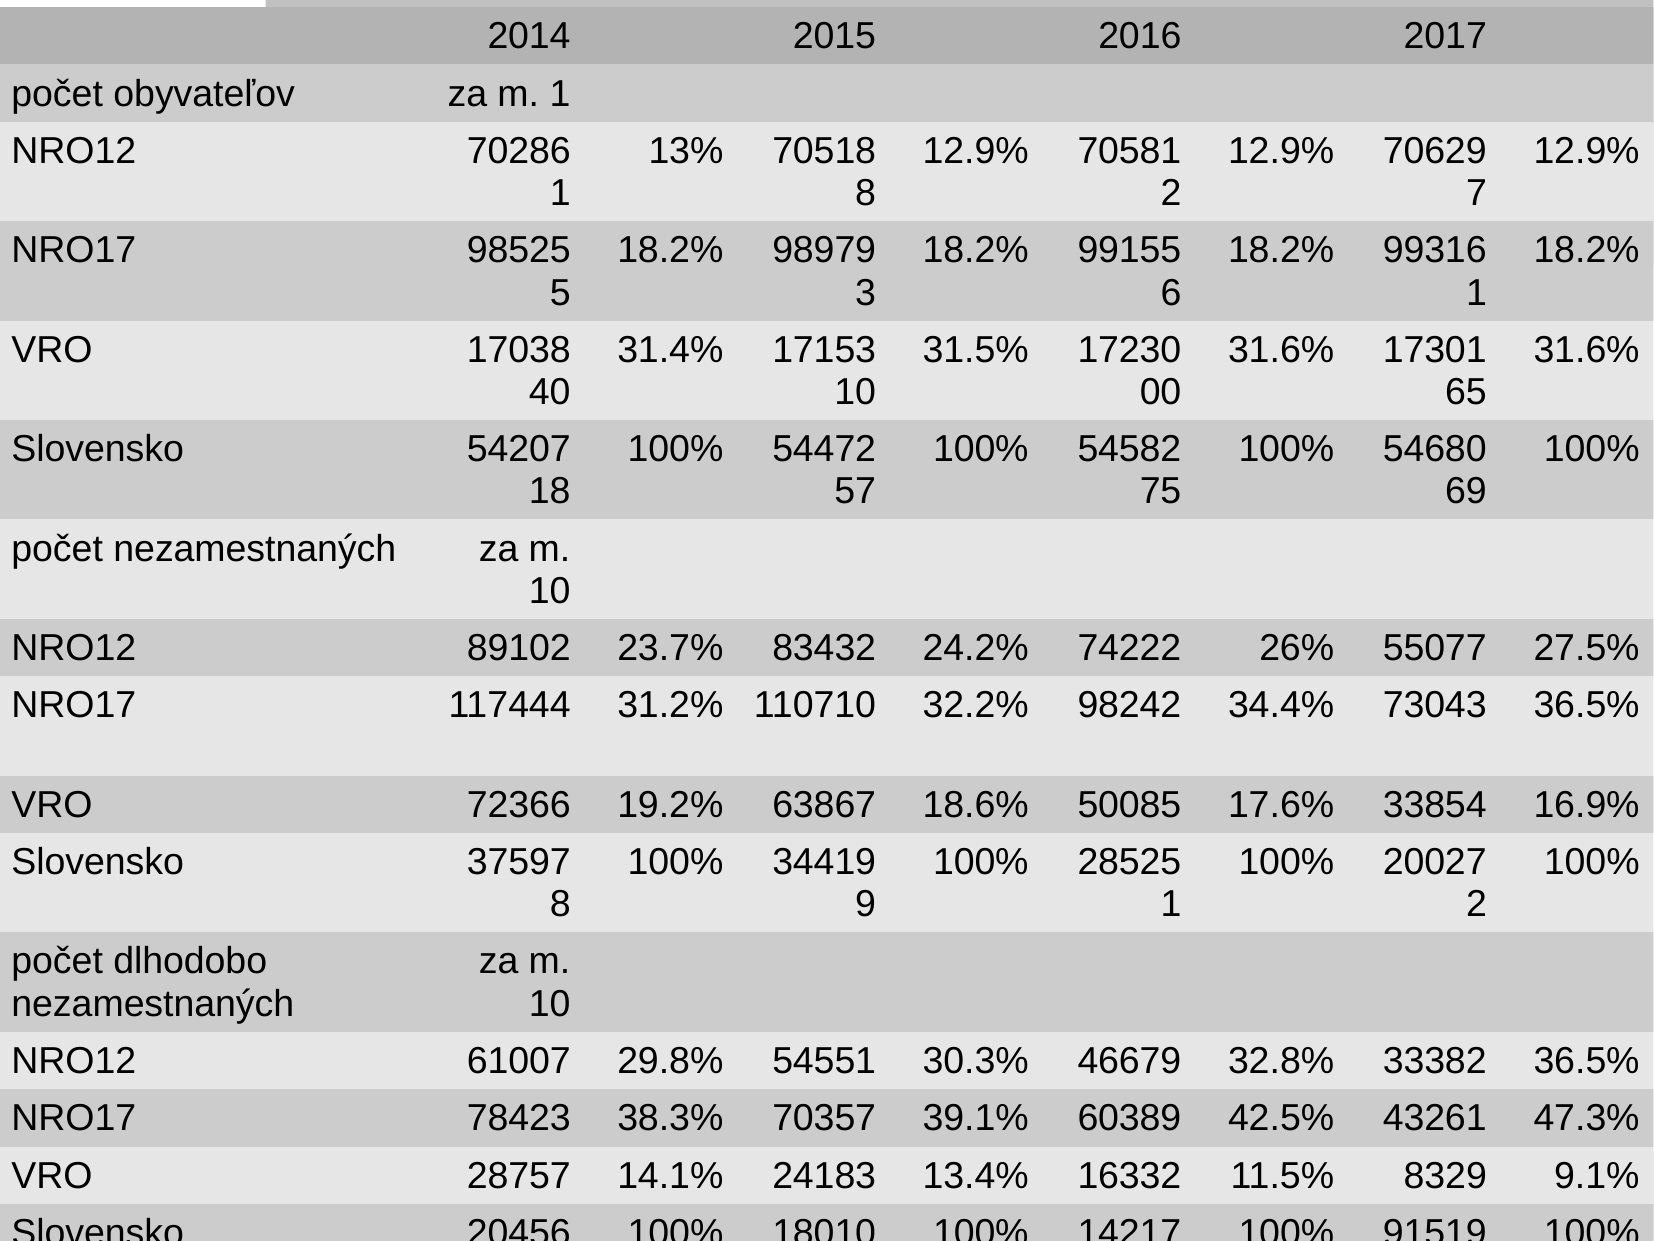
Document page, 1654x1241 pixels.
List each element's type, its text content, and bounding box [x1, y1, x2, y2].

table_cell 702861 [433, 122, 585, 221]
table_cell [585, 519, 738, 619]
table_cell 18.2% [891, 221, 1043, 321]
table_cell 100% [1196, 1204, 1349, 1241]
table_cell 993161 [1349, 221, 1501, 321]
table_cell 18.2% [585, 221, 738, 321]
table_cell 18.2% [1501, 221, 1654, 321]
table_header [1501, 7, 1654, 64]
table_cell [1501, 64, 1654, 122]
table_cell 100% [1501, 420, 1654, 519]
table_cell 100% [585, 420, 738, 519]
table_cell 73043 [1349, 676, 1501, 776]
table_cell 72366 [433, 776, 585, 833]
table_cell 47.3% [1501, 1089, 1654, 1147]
table_cell 705188 [738, 122, 891, 221]
table_cell [738, 932, 891, 1032]
table_header [585, 7, 738, 64]
table_cell 70357 [738, 1089, 891, 1147]
table_cell 1703840 [433, 321, 585, 420]
table_cell 705812 [1043, 122, 1196, 221]
table_header [1196, 7, 1349, 64]
table_cell 24.2% [891, 619, 1043, 676]
table_cell 180101 [860, 1222, 871, 1241]
table_cell 33854 [1349, 776, 1501, 833]
table_cell 63867 [738, 776, 891, 833]
table_cell 31.4% [585, 321, 738, 420]
table_cell 33382 [1349, 1032, 1501, 1089]
table_cell 100% [1590, 1222, 1601, 1241]
table_cell 43261 [1349, 1089, 1501, 1147]
table_cell [1043, 519, 1196, 619]
table_cell [1043, 932, 1196, 1032]
table_cell 30.3% [891, 1032, 1043, 1089]
table_cell 46679 [1043, 1032, 1196, 1089]
table_cell 100% [1569, 1222, 1580, 1241]
table_cell 34.4% [1196, 676, 1349, 776]
table_cell 344199 [738, 833, 891, 932]
table_cell 100% [1501, 1204, 1654, 1241]
table_cell 200272 [1349, 833, 1501, 932]
table_cell za m. 10 [433, 932, 585, 1032]
table_cell 23.7% [585, 619, 738, 676]
table_cell 204560 [492, 1222, 503, 1241]
table_cell 1715310 [738, 321, 891, 420]
table_cell 36.5% [1501, 676, 1654, 776]
table_cell [1043, 64, 1196, 122]
table_cell [1349, 519, 1501, 619]
table_cell 29.8% [585, 1032, 738, 1089]
table_cell 14.1% [585, 1147, 738, 1204]
table_cell 83432 [738, 619, 891, 676]
table_cell 204560 [433, 1204, 585, 1241]
table_cell 100% [1501, 833, 1654, 932]
table_cell 142176 [1043, 1204, 1196, 1241]
table_cell 5447257 [738, 420, 891, 519]
table_cell [585, 932, 738, 1032]
table_cell Slovensko [0, 1204, 433, 1241]
table_cell NRO12 [0, 619, 433, 676]
table_cell [1349, 64, 1501, 122]
table_cell 100% [1285, 1222, 1296, 1241]
table_cell 100% [674, 1222, 685, 1241]
table_header 2017 [1349, 7, 1501, 64]
table_cell 16.9% [1501, 776, 1654, 833]
table_cell počet obyvateľov [0, 64, 433, 122]
table_cell 27.5% [1501, 619, 1654, 676]
table_cell 5420718 [433, 420, 585, 519]
table_cell NRO12 [0, 122, 433, 221]
table_cell 19.2% [585, 776, 738, 833]
table_cell NRO17 [0, 221, 433, 321]
table_cell [1349, 932, 1501, 1032]
table_cell 78423 [433, 1089, 585, 1147]
table_cell [891, 64, 1043, 122]
table_cell 100% [891, 1204, 1043, 1241]
table_cell 180101 [738, 1204, 891, 1241]
table_cell 8329 [1349, 1147, 1501, 1204]
table_cell 60389 [1043, 1089, 1196, 1147]
table_cell VRO [0, 1147, 433, 1204]
table_cell [585, 64, 738, 122]
table_header 2014 [433, 7, 585, 64]
table_cell [1196, 932, 1349, 1032]
table_cell 31.6% [1501, 321, 1654, 420]
table_cell NRO12 [0, 1032, 433, 1089]
table_cell za m. 1 [433, 64, 585, 122]
table_cell [891, 932, 1043, 1032]
table_cell [1501, 932, 1654, 1032]
table_cell 91519 [1387, 1222, 1397, 1234]
table_cell [1196, 519, 1349, 619]
table_cell VRO [0, 776, 433, 833]
table_cell 100% [1264, 1222, 1275, 1241]
table_cell 11.5% [1196, 1147, 1349, 1204]
table_cell 50085 [1043, 776, 1196, 833]
table_cell 100% [1196, 420, 1349, 519]
table_cell Slovensko [0, 833, 433, 932]
table_cell 285251 [1043, 833, 1196, 932]
table_cell 110710 [738, 676, 891, 776]
table_header 2015 [738, 7, 891, 64]
table_header 2016 [1043, 7, 1196, 64]
table_cell 5458275 [1043, 420, 1196, 519]
table_cell NRO17 [0, 676, 433, 776]
table_cell 74222 [1043, 619, 1196, 676]
table_cell [738, 519, 891, 619]
table_cell 5468069 [1349, 420, 1501, 519]
table_cell 26% [1196, 619, 1349, 676]
table_header [0, 7, 433, 64]
table_cell 98242 [1043, 676, 1196, 776]
table_cell 989793 [738, 221, 891, 321]
table_cell počet dlhodobo nezamestnaných [0, 932, 433, 1032]
table_cell VRO [0, 321, 433, 420]
table_cell za m. 10 [433, 519, 585, 619]
table_header [891, 7, 1043, 64]
table_cell 91519 [1470, 1222, 1480, 1234]
table_cell 9.1% [1501, 1147, 1654, 1204]
table_cell 1723000 [1043, 321, 1196, 420]
table_cell 16332 [1043, 1147, 1196, 1204]
table_cell 31.5% [891, 321, 1043, 420]
table_cell 31.2% [585, 676, 738, 776]
table_cell 91519 [1349, 1204, 1501, 1241]
table_cell 89102 [433, 619, 585, 676]
table_cell [738, 64, 891, 122]
table_cell 42.5% [1196, 1089, 1349, 1147]
table_cell 12.9% [891, 122, 1043, 221]
table_cell 100% [653, 1222, 664, 1241]
table_cell 100% [979, 1222, 990, 1241]
table_cell 24183 [738, 1147, 891, 1204]
table_cell [1501, 519, 1654, 619]
table_cell počet nezamestnaných [0, 519, 433, 619]
table_cell 375978 [433, 833, 585, 932]
table_cell NRO17 [0, 1089, 433, 1147]
table_cell 32.2% [891, 676, 1043, 776]
table_cell 706297 [1349, 122, 1501, 221]
table_cell 100% [585, 1204, 738, 1241]
table_cell 117444 [433, 676, 585, 776]
table_cell Slovensko [0, 420, 433, 519]
table_cell 55077 [1349, 619, 1501, 676]
table_cell 100% [958, 1222, 969, 1241]
table_cell 991556 [1043, 221, 1196, 321]
table_cell 18.6% [891, 776, 1043, 833]
table_cell 100% [1196, 833, 1349, 932]
table_cell 61007 [433, 1032, 585, 1089]
table_cell 38.3% [585, 1089, 738, 1147]
table_cell 180101 [818, 1222, 829, 1241]
table_cell 12.9% [1501, 122, 1654, 221]
table_cell 100% [891, 833, 1043, 932]
table_cell [891, 519, 1043, 619]
table_cell 18.2% [1196, 221, 1349, 321]
table_cell 17.6% [1196, 776, 1349, 833]
table_cell 36.5% [1501, 1032, 1654, 1089]
table_cell 12.9% [1196, 122, 1349, 221]
table_cell 100% [585, 833, 738, 932]
table_cell [1196, 64, 1349, 122]
table_cell 1730165 [1349, 321, 1501, 420]
table_cell 28757 [433, 1147, 585, 1204]
table_cell 13% [585, 122, 738, 221]
table_cell 39.1% [891, 1089, 1043, 1147]
table_cell 100% [891, 420, 1043, 519]
table_cell 54551 [738, 1032, 891, 1089]
table_cell 985255 [433, 221, 585, 321]
table_cell 13.4% [891, 1147, 1043, 1204]
table_cell 32.8% [1196, 1032, 1349, 1089]
table_cell 31.6% [1196, 321, 1349, 420]
